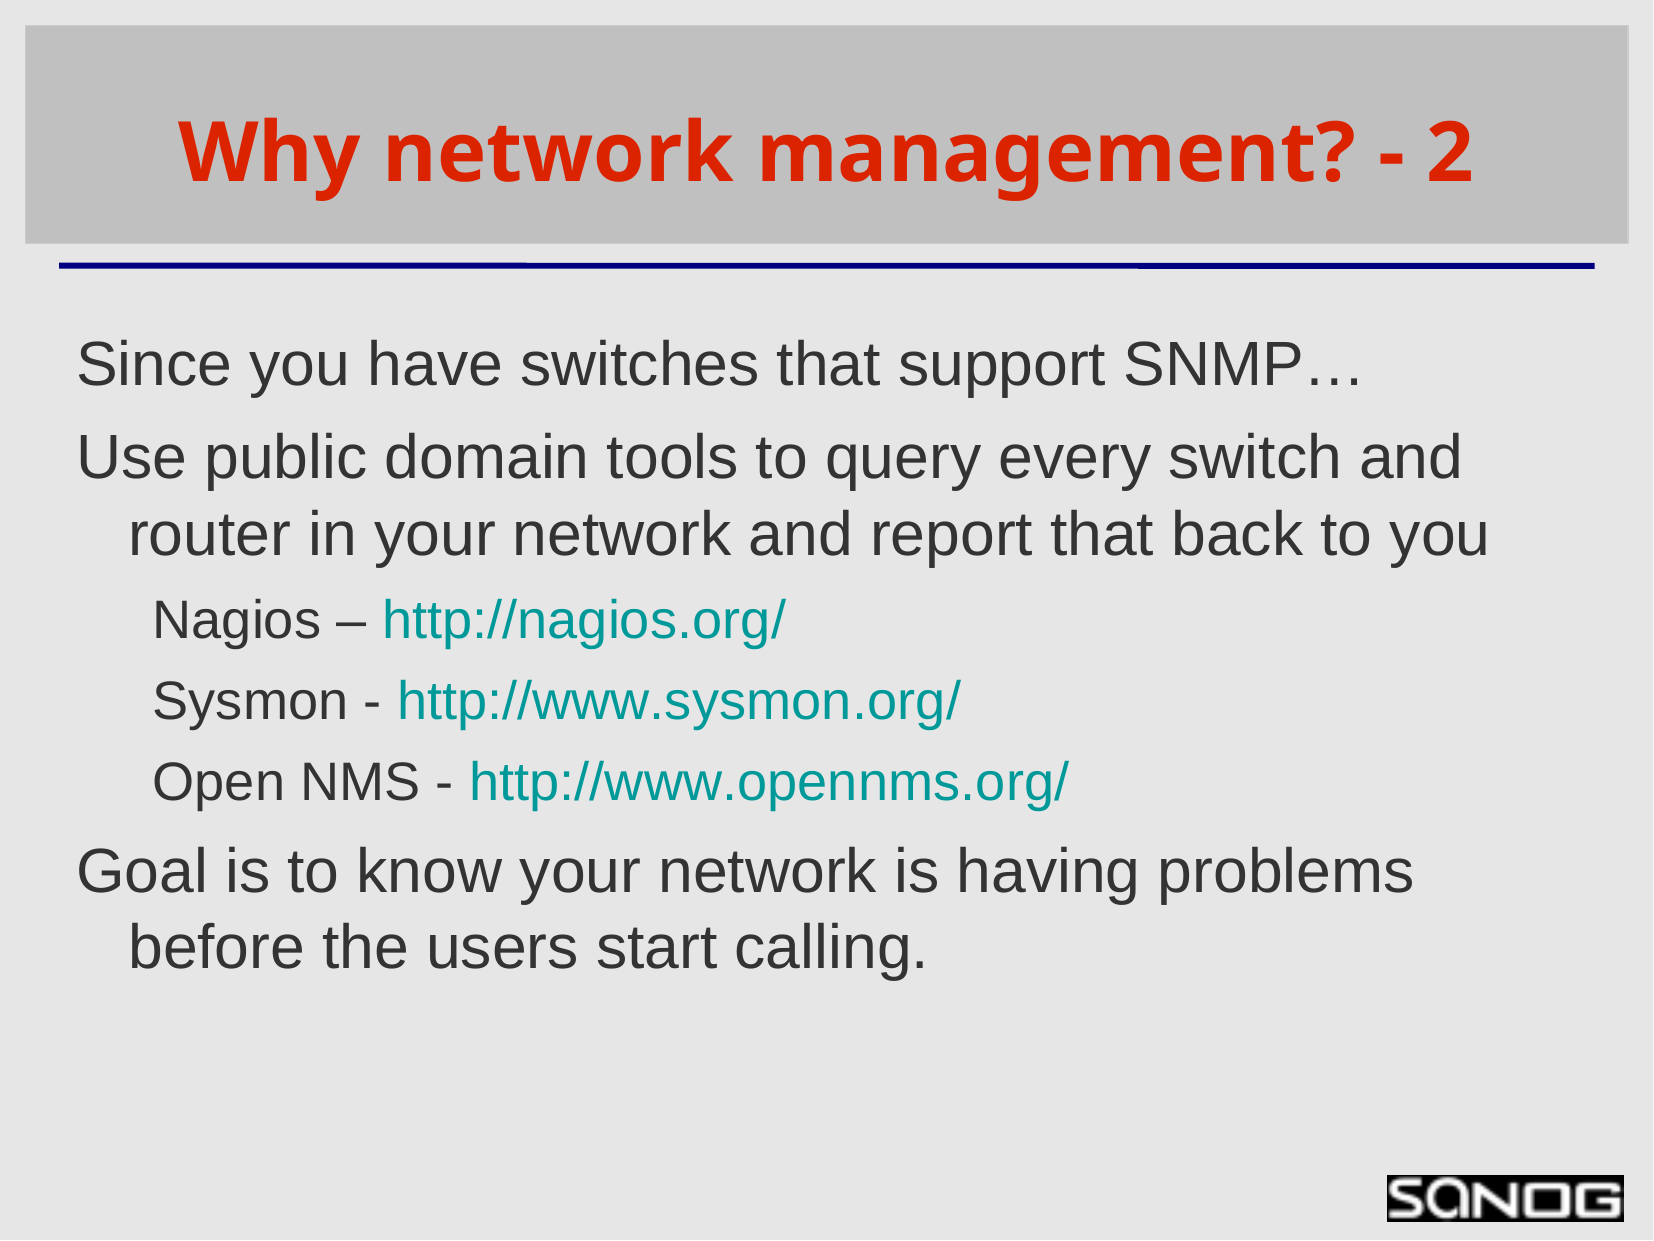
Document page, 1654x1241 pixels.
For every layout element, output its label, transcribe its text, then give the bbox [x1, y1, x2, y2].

picture [1387, 1175, 1624, 1222]
list Since you have switches that support SNMP… Use public domain tools to query every switch and router in your network and report that back to you Nagios – http://nagios.org/ Sysmon - http://www.sysmon.org/ Open NMS - http://www.opennms.org/ Goal is to know your network is having problems before the users start calling. [59, 322, 1593, 1116]
title Why network management? - 2 [121, 52, 1532, 247]
